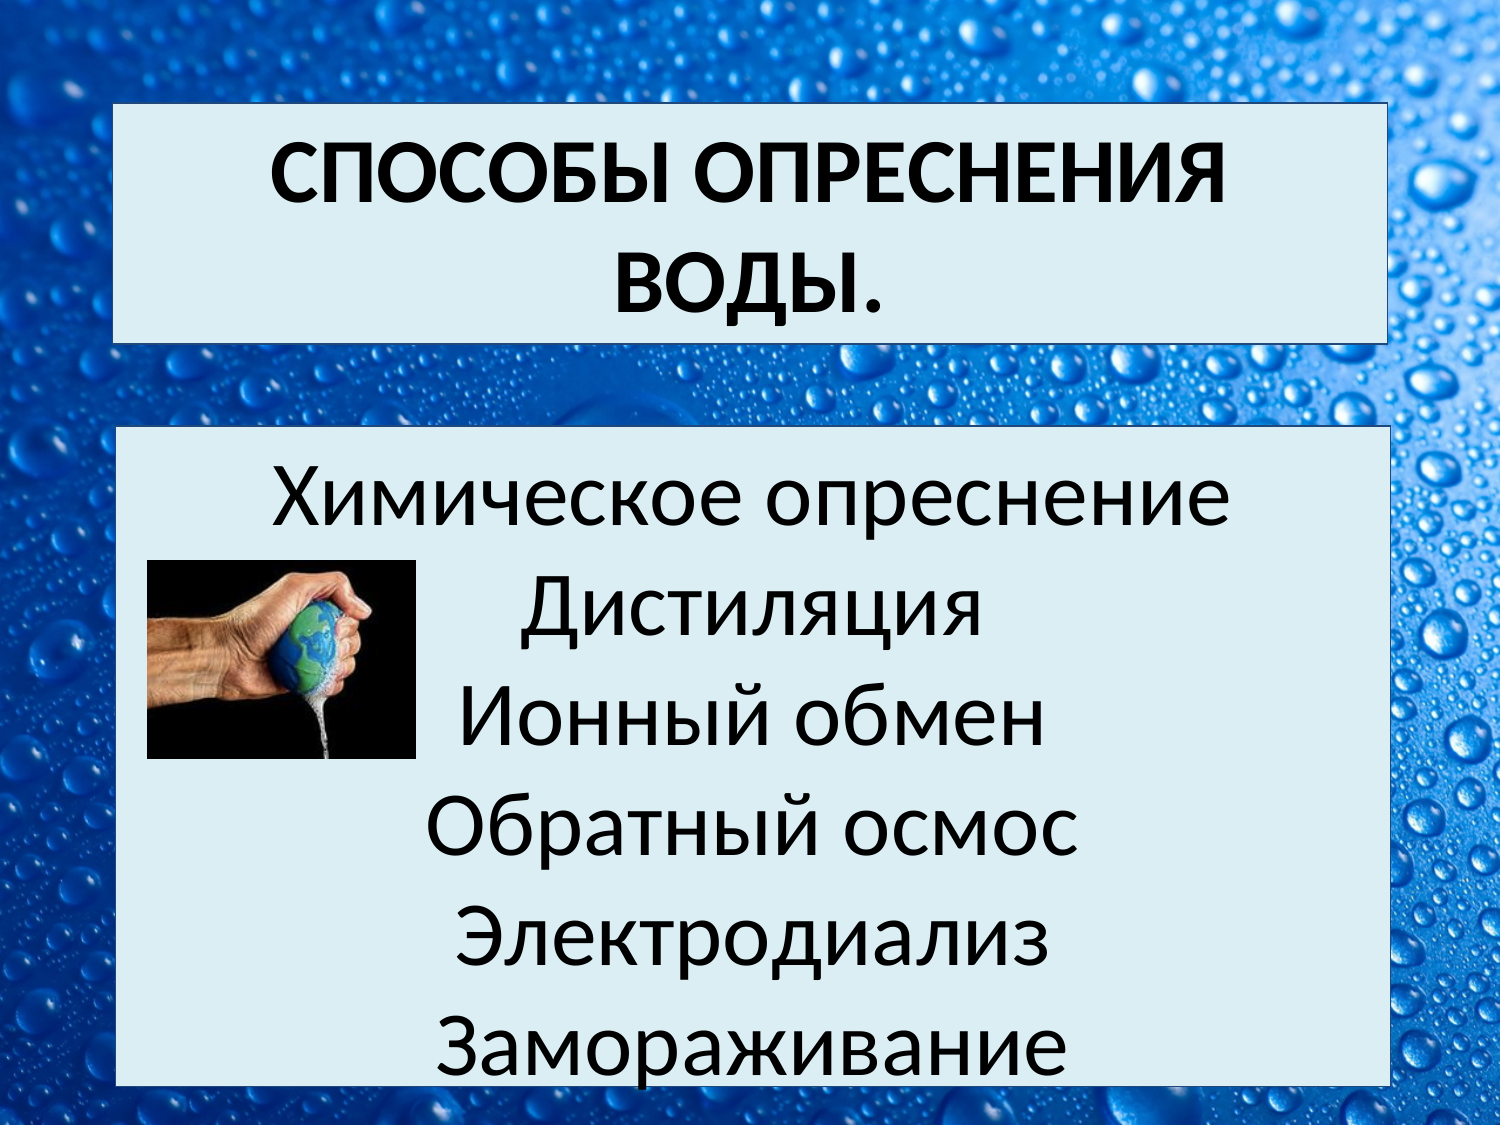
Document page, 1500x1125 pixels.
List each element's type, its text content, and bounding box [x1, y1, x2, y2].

text_box Химическое опреснение Дистиляция Ионный обмен Обратный осмос Электродиализ Замораживание [115, 426, 1391, 1087]
picture [0, 0, 1500, 1125]
text_box СПОСОБЫ ОПРЕСНЕНИЯ ВОДЫ. [112, 102, 1388, 344]
